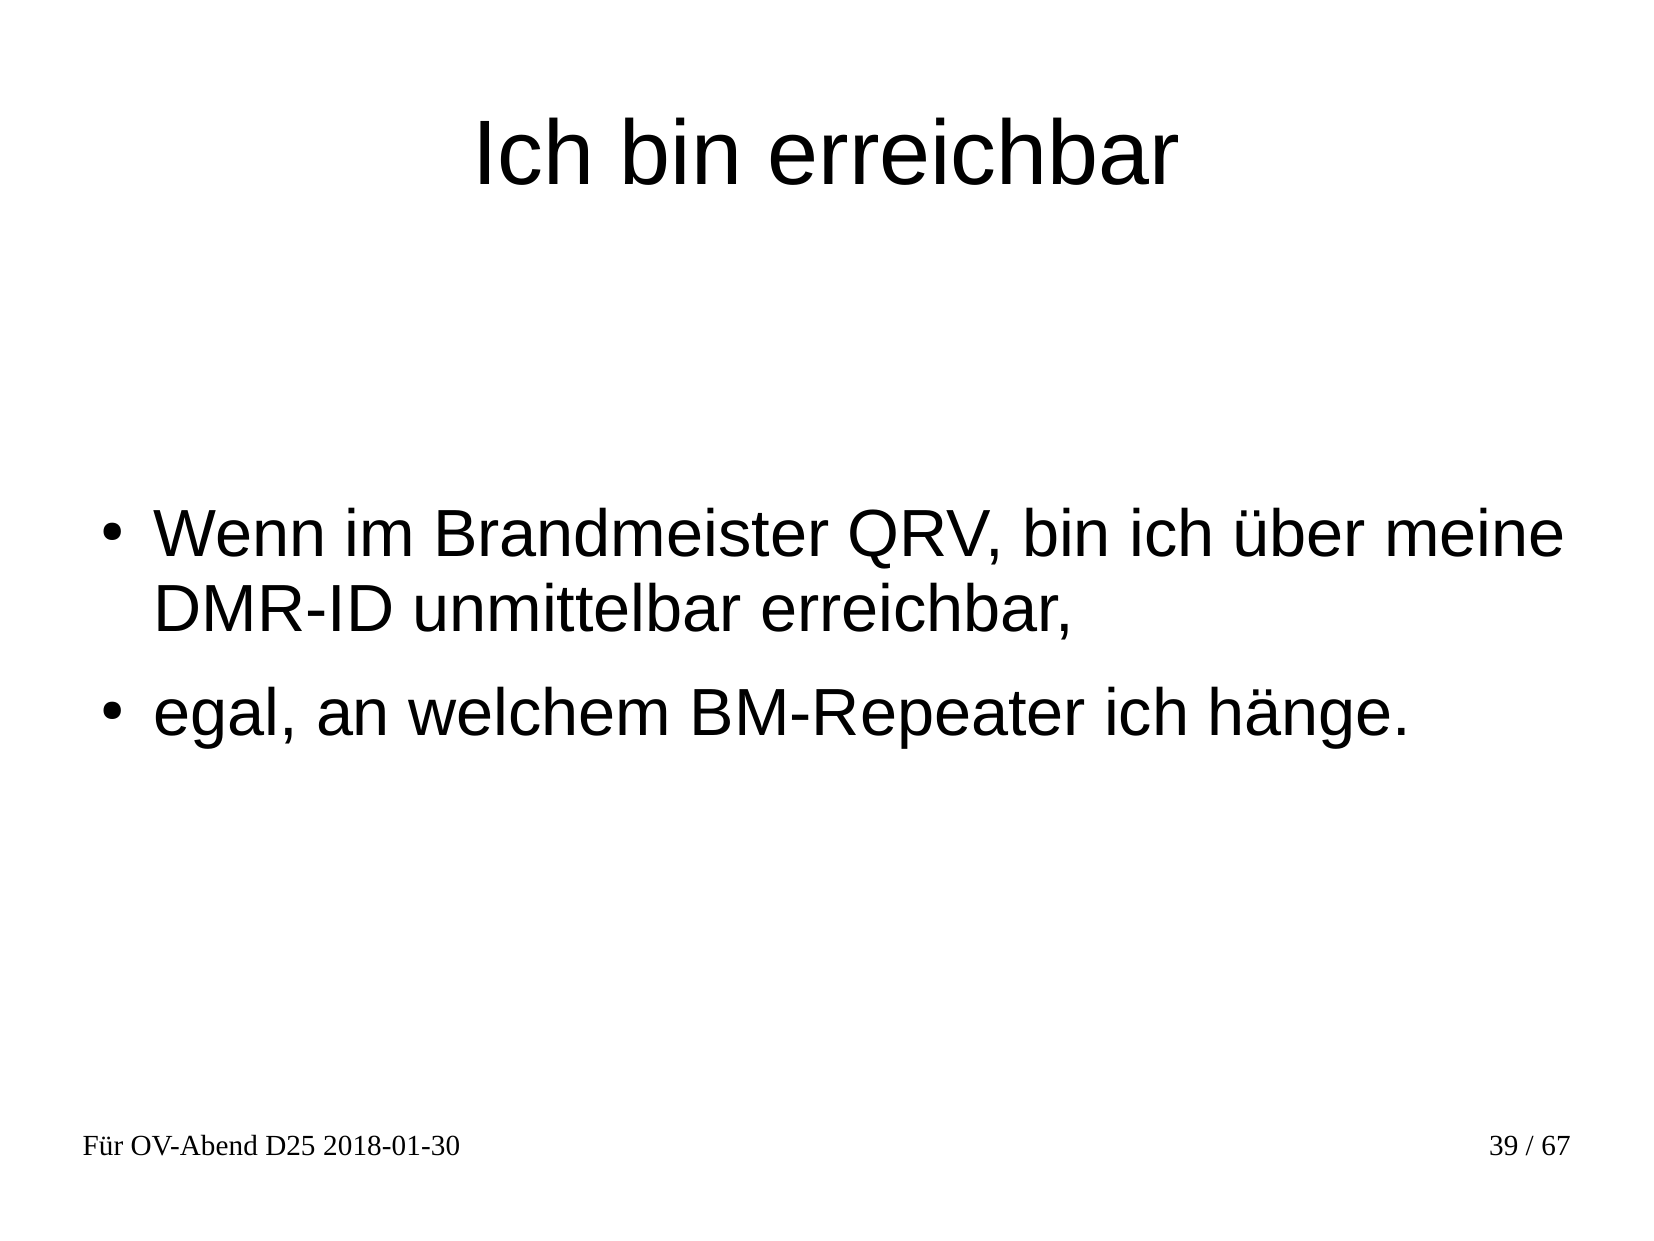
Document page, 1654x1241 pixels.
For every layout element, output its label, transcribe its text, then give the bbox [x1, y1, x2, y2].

title Ich bin erreichbar [82, 49, 1571, 257]
list Wenn im Brandmeister QRV, bin ich über meine DMR-ID unmittelbar erreichbar, egal, an welchem BM-Repeater ich hänge. [82, 496, 1571, 844]
